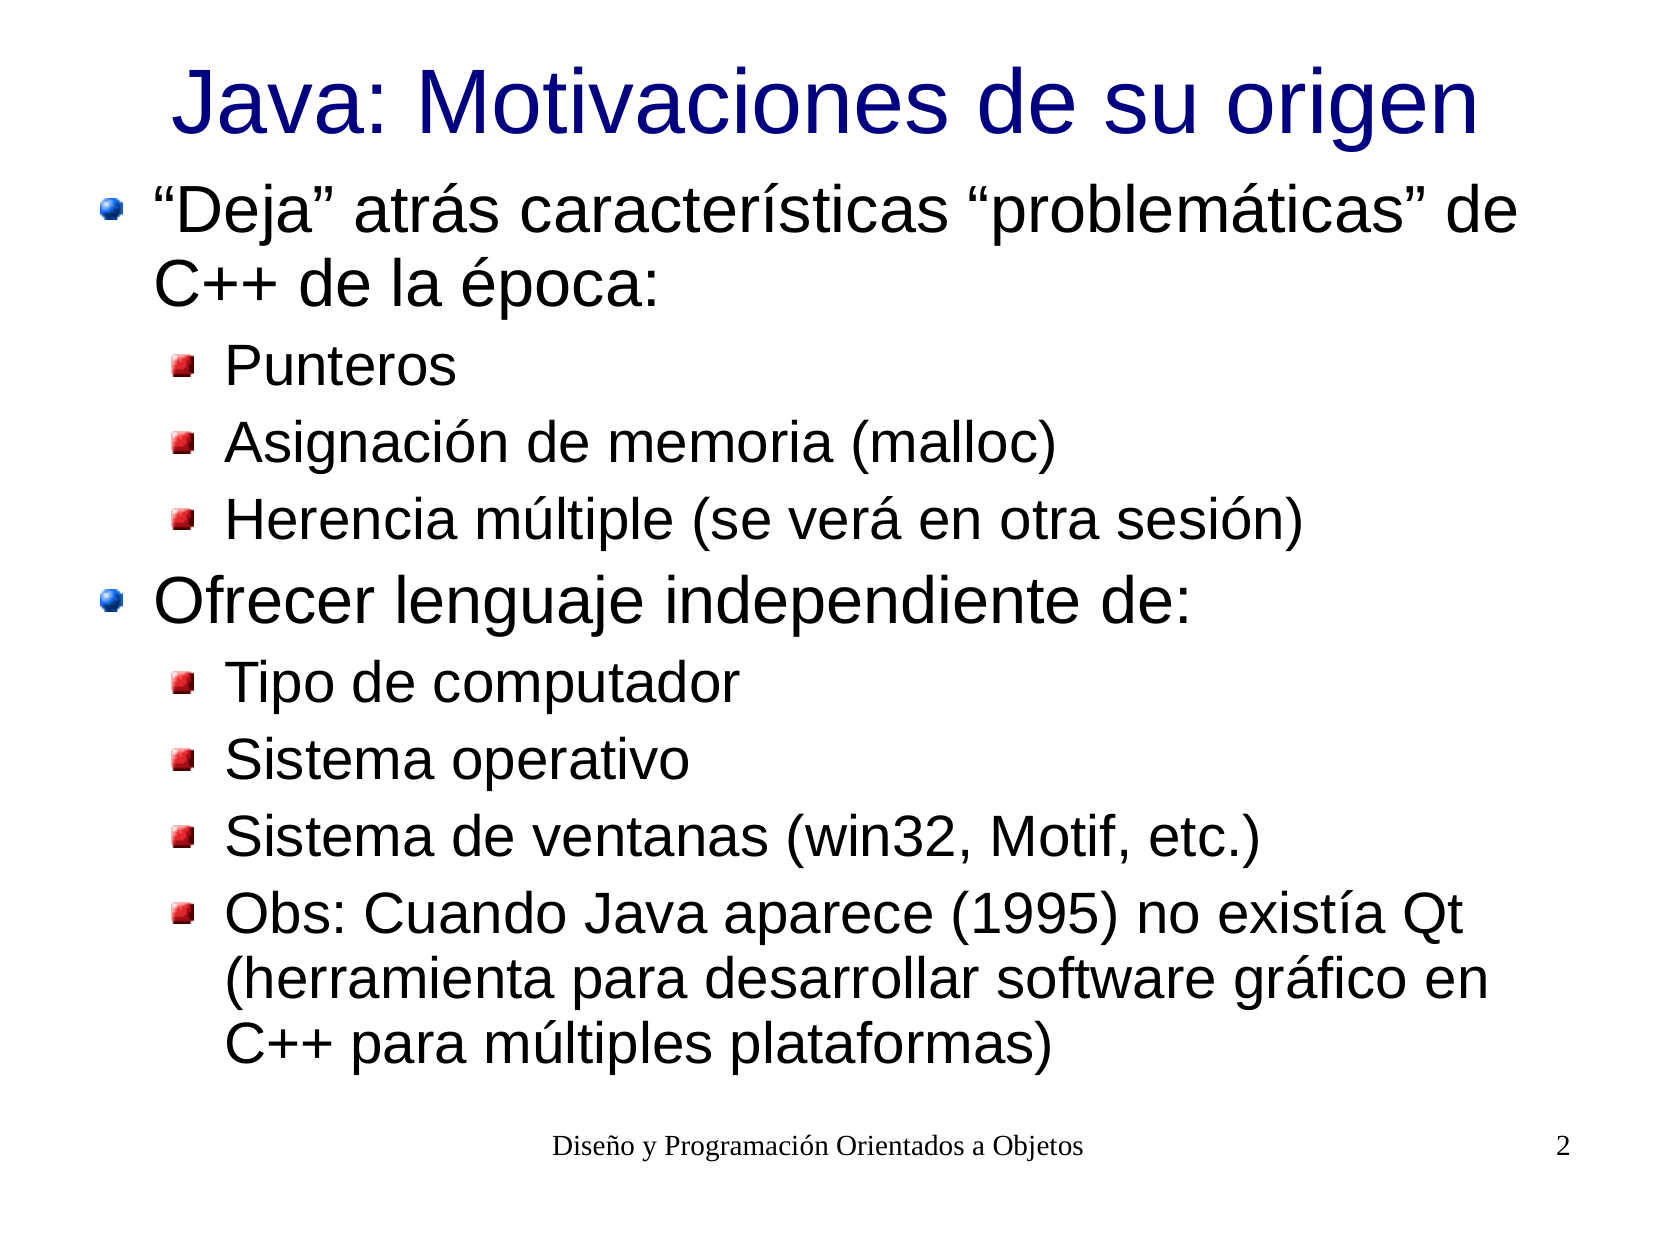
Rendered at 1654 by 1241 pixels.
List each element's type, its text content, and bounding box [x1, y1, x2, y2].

title Java: Motivaciones de su origen [82, 44, 1571, 159]
list “Deja” atrás características “problemáticas” de C++ de la época: Punteros Asignación de memoria (malloc) Herencia múltiple (se verá en otra sesión) Ofrecer lenguaje independiente de: Tipo de computador Sistema operativo Sistema de ventanas (win32, Motif, etc.) Obs: Cuando Java aparece (1995) no existía Qt (herramienta para desarrollar software gráfico en C++ para múltiples plataformas) [82, 171, 1576, 1126]
